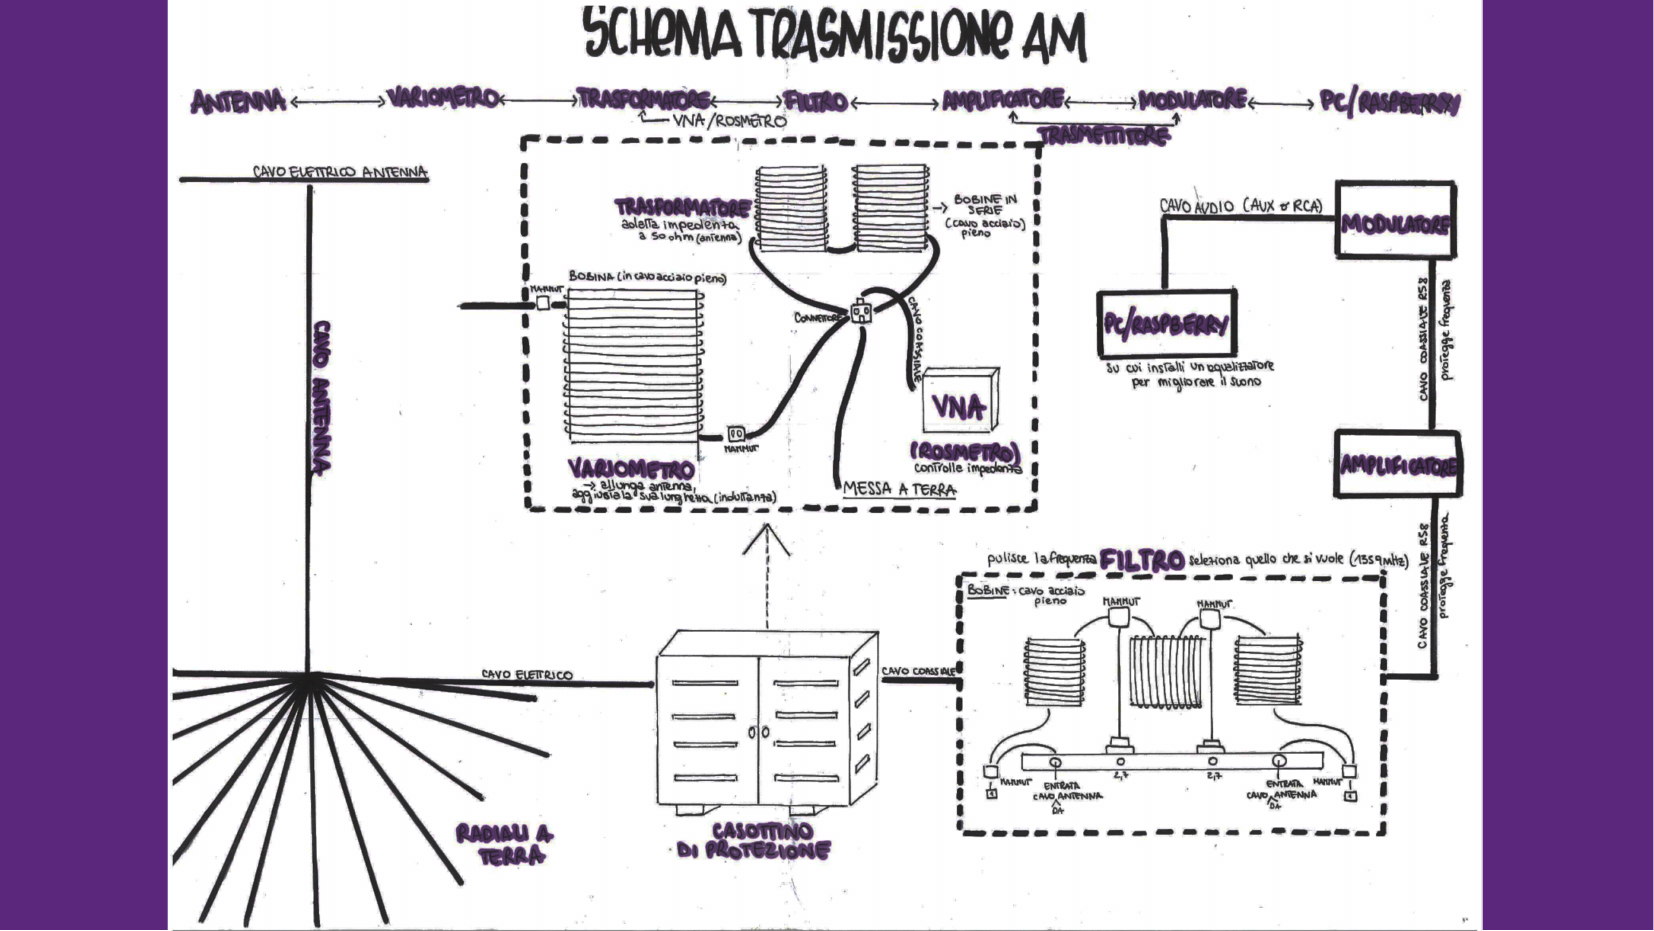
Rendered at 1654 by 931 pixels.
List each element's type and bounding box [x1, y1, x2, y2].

picture [167, 0, 1483, 931]
